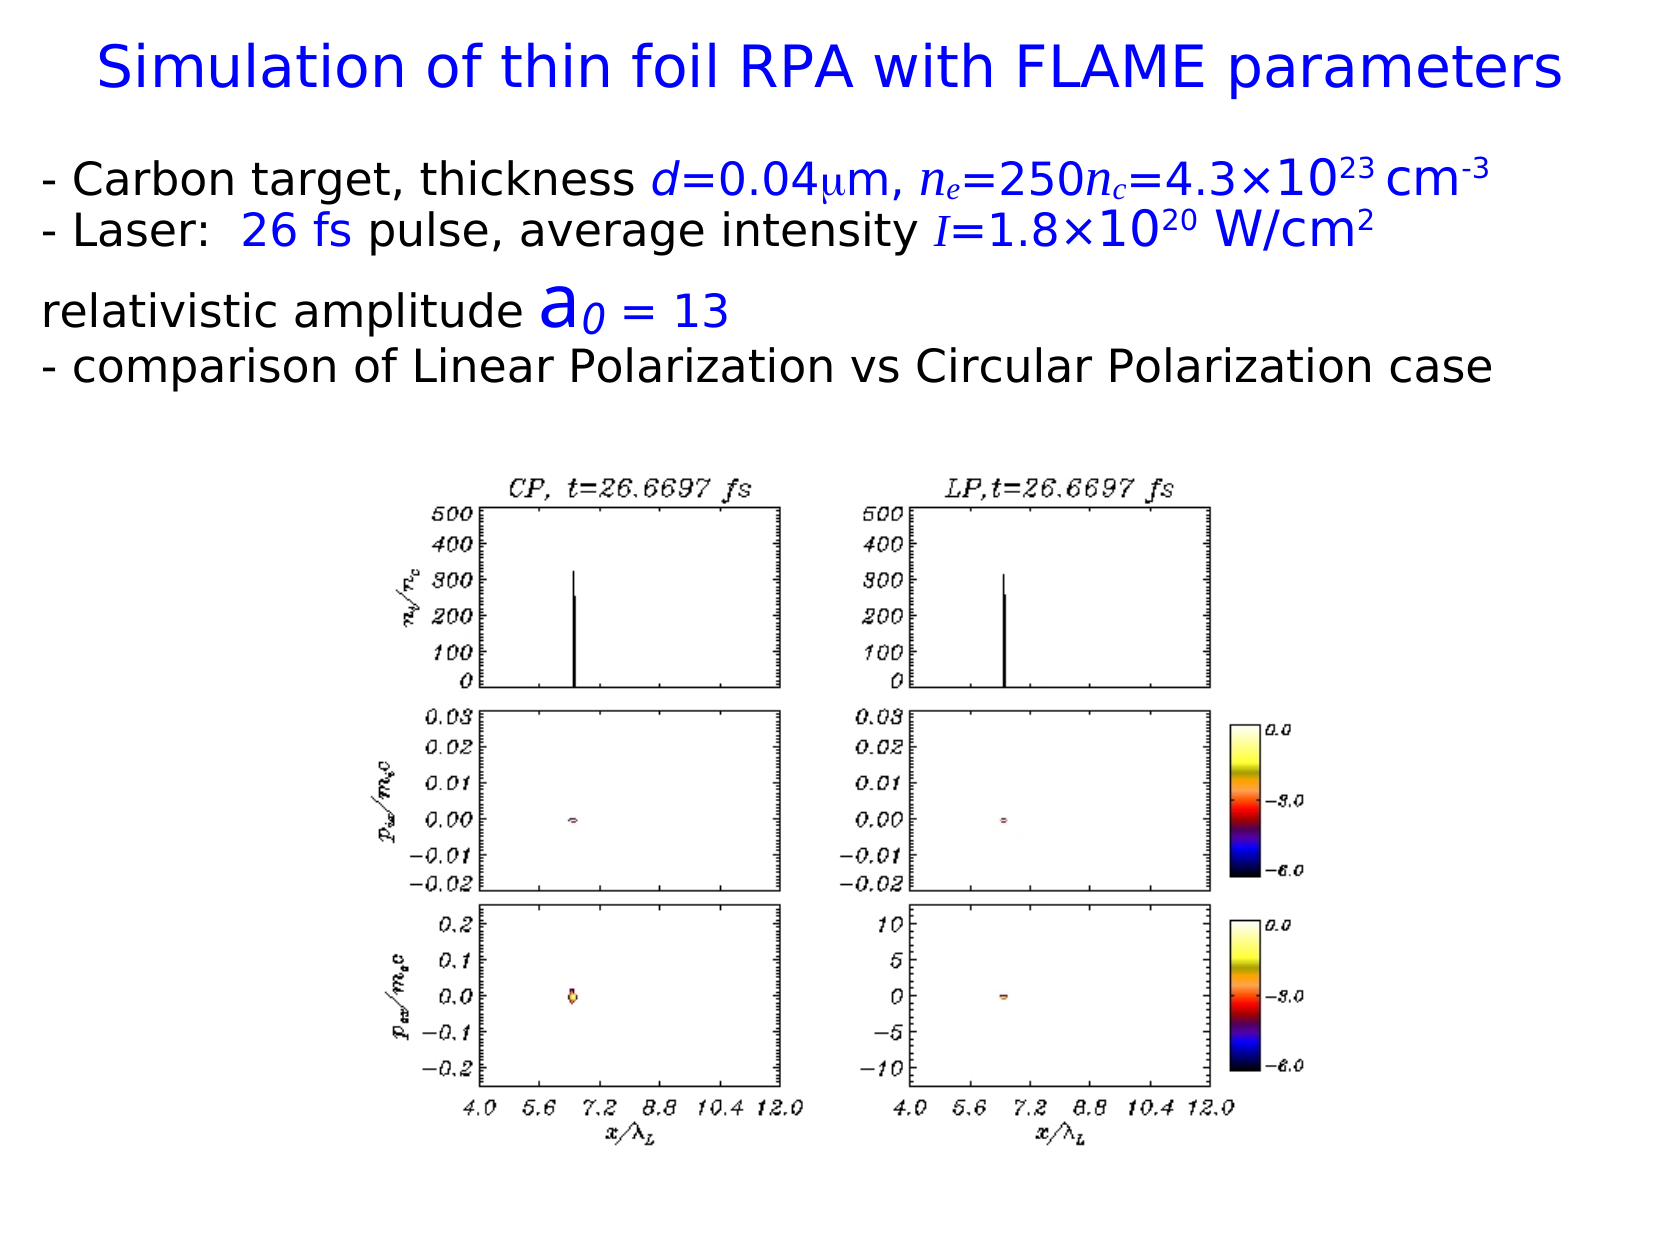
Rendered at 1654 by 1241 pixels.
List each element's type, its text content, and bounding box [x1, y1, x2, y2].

picture [329, 471, 1330, 1222]
text_box Simulation of thin foil RPA with FLAME parameters [82, 27, 1599, 109]
text_box - Carbon target, thickness d=0.04mm, ne=250nc=4.3×1023 cm-3 - Laser: 26 fs pulse, average intensity I=1.8×1020 W/cm2 relativistic amplitude a0 = 13 - comparison of Linear Polarization vs Circular Polarization case [25, 146, 1543, 455]
